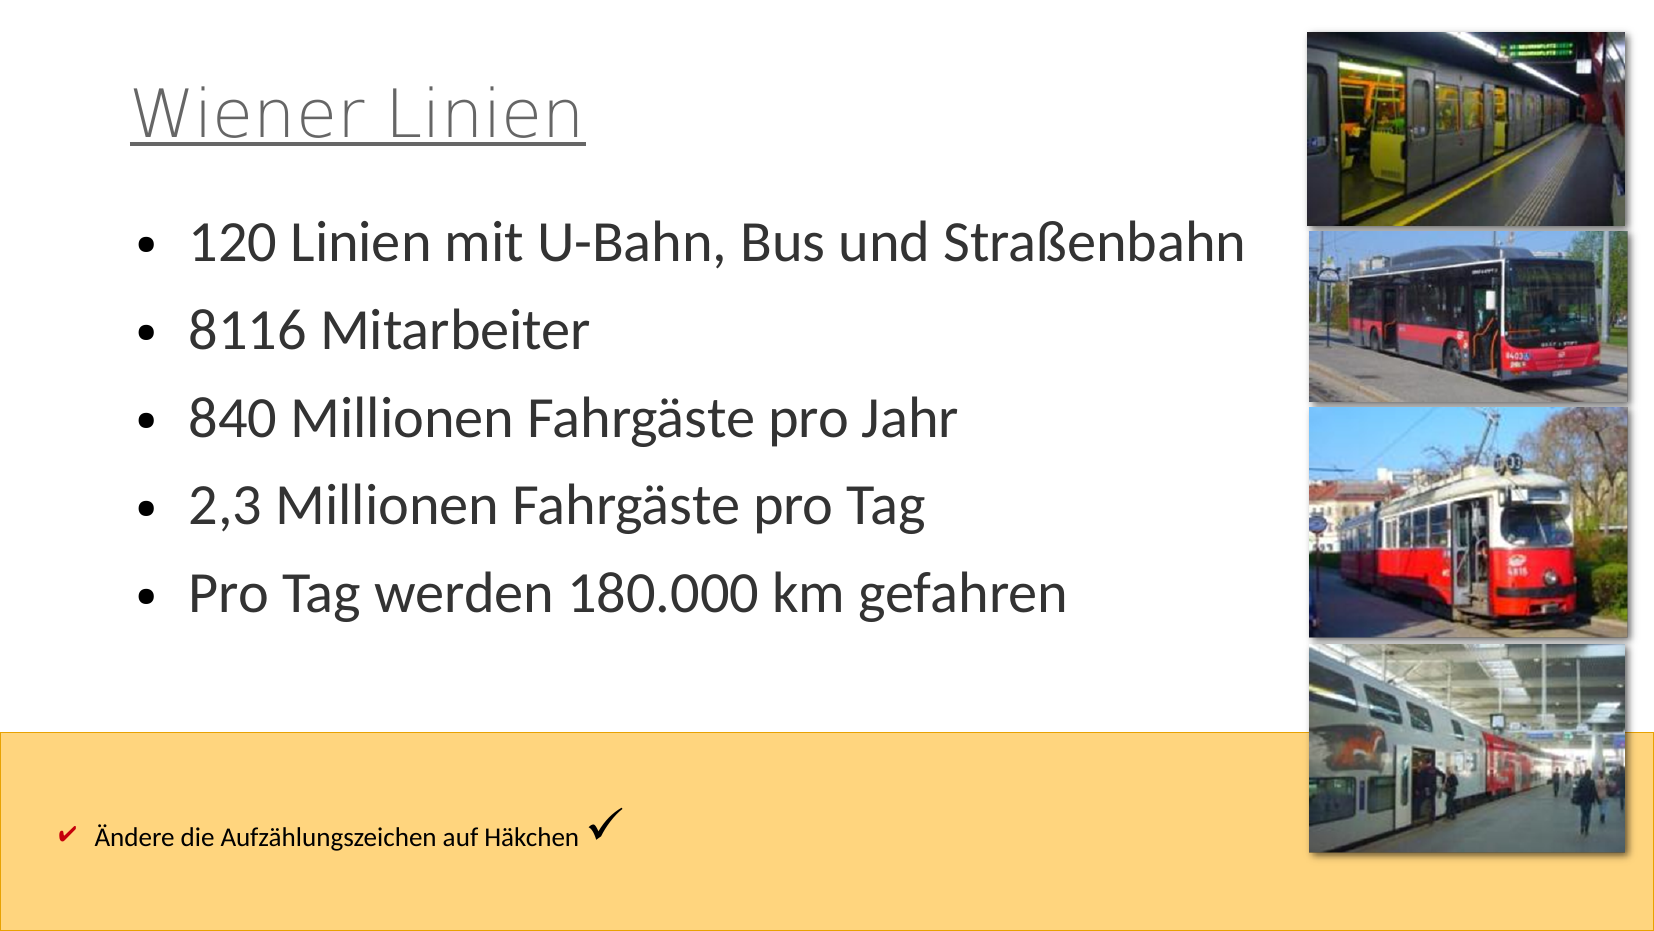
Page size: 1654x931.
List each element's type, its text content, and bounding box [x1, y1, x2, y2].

text_box Ändere die Aufzählungszeichen auf Häkchen ✓ [0, 732, 1654, 931]
title Wiener Linien [129, 37, 1298, 193]
list 120 Linien mit U-Bahn, Bus und Straßenbahn 8116 Mitarbeiter 840 Millionen Fahrgäste pro Jahr 2,3 Millionen Fahrgäste pro Tag Pro Tag werden 180.000 km gefahren [118, 217, 1298, 674]
picture [1298, 23, 1642, 867]
